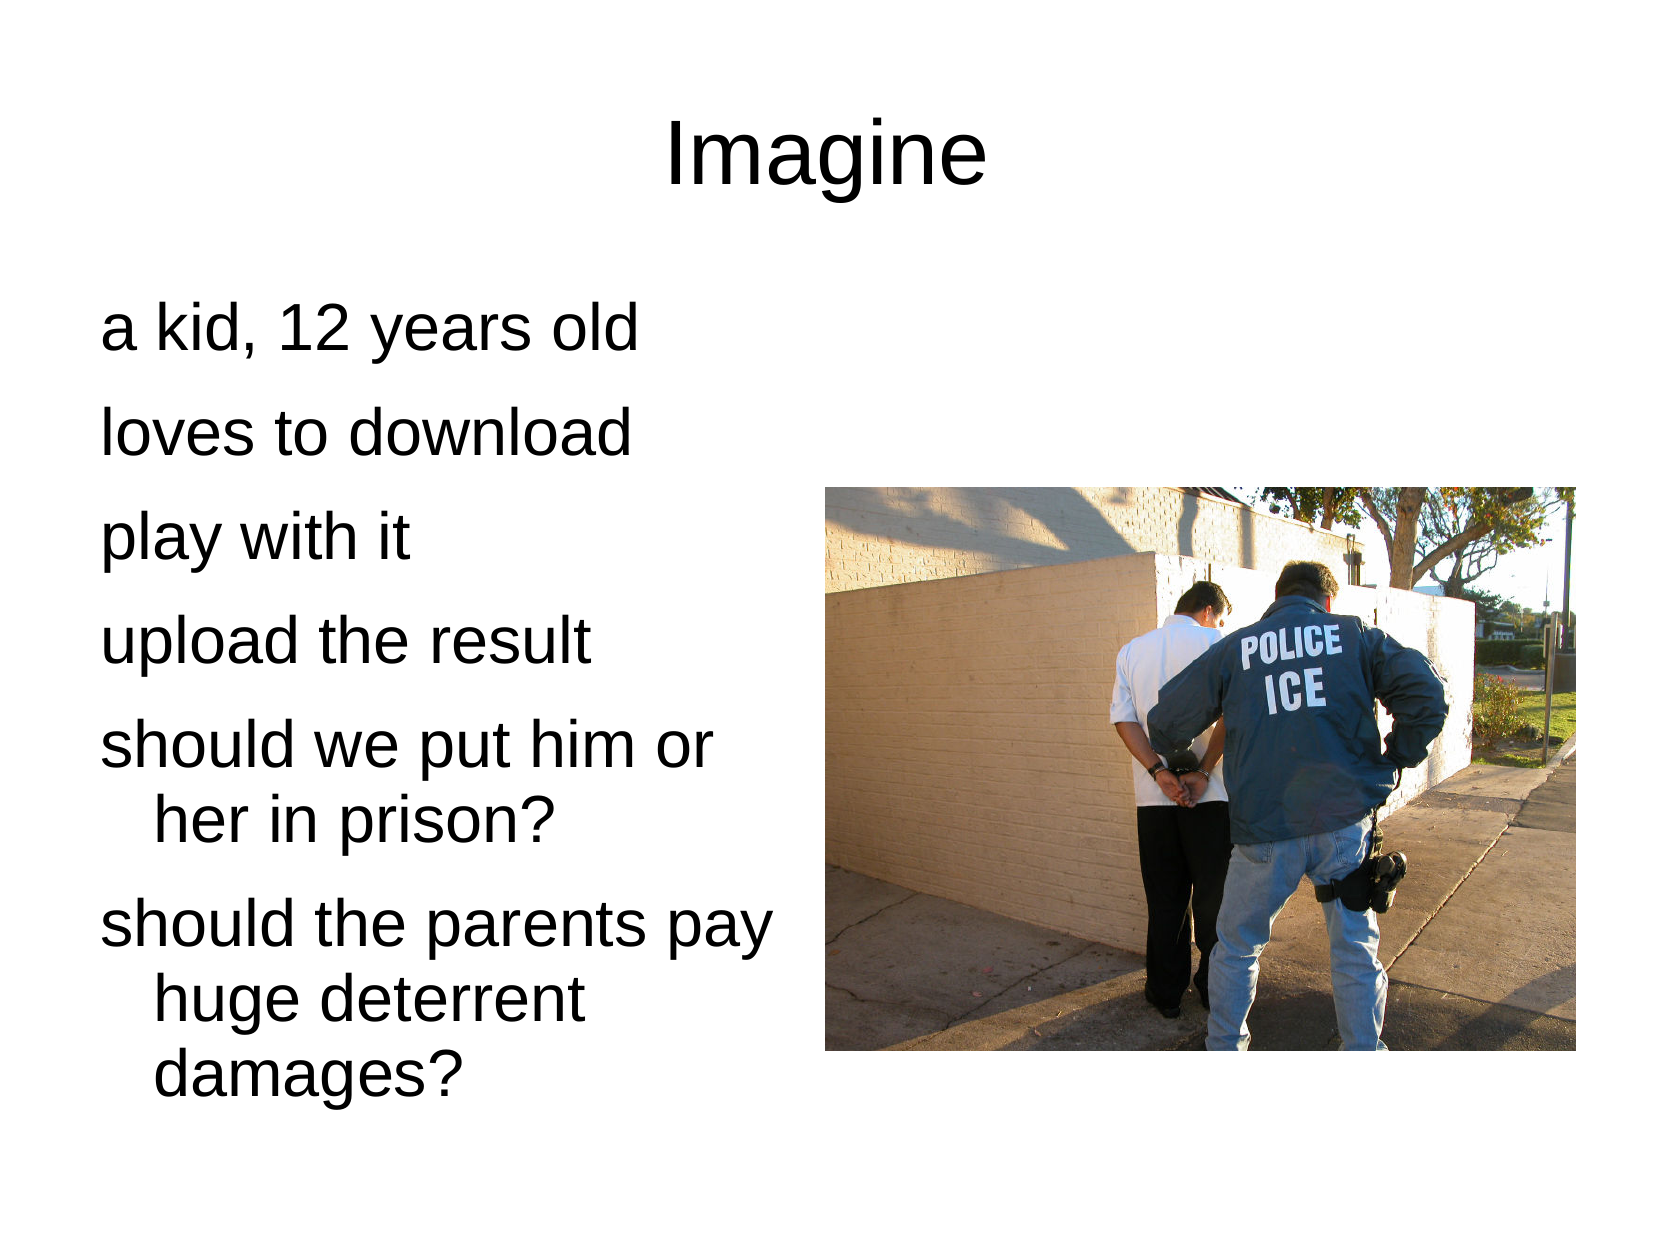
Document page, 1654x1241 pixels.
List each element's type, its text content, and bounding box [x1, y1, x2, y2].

picture [825, 487, 1576, 1051]
list a kid, 12 years old loves to download play with it upload the result should we put him or her in prison? should the parents pay huge deterrent damages? [82, 290, 809, 1111]
title Imagine [82, 49, 1571, 257]
